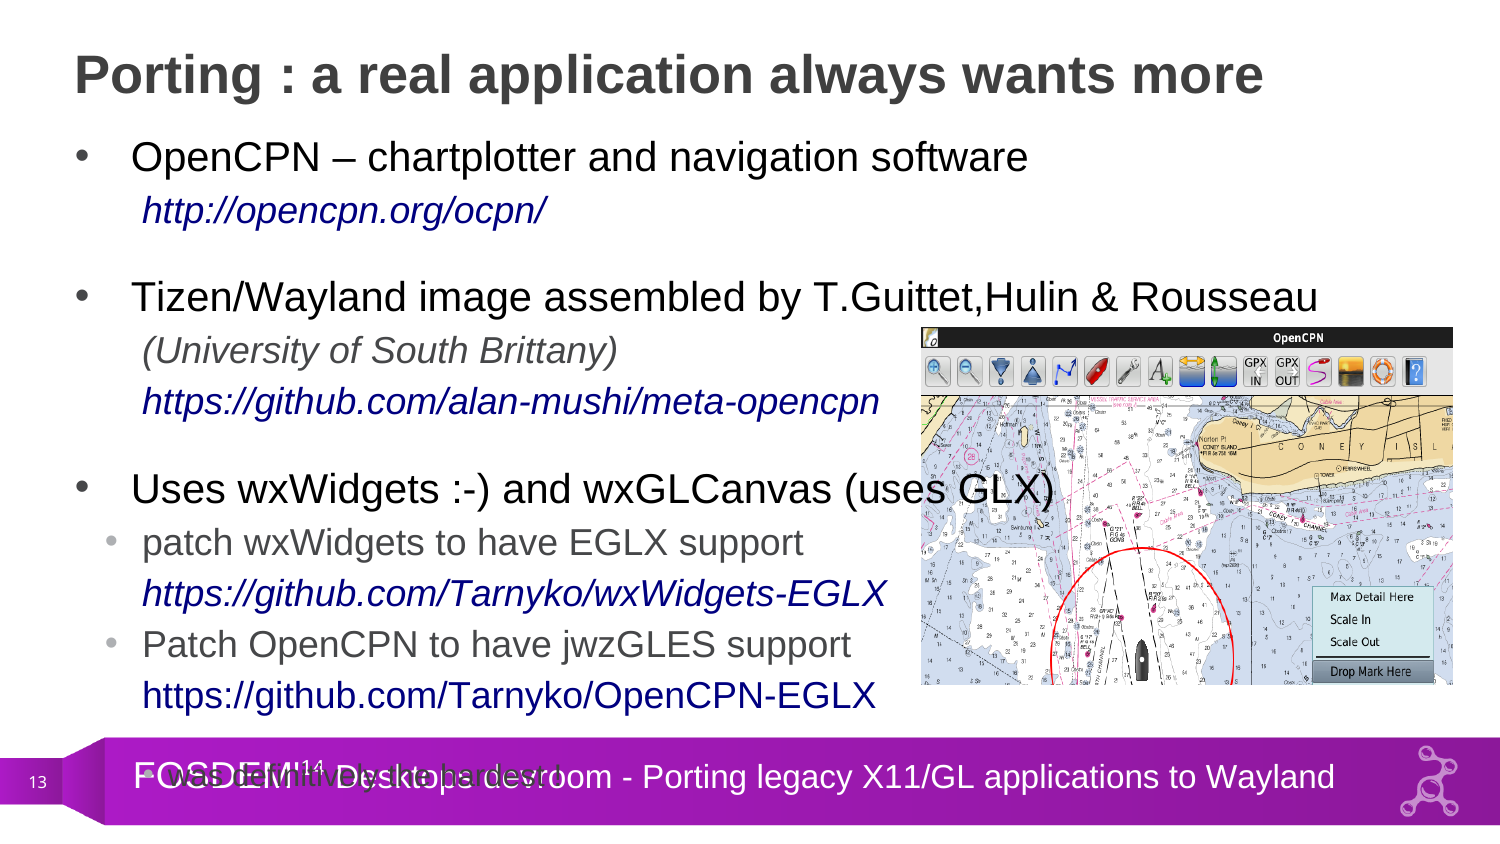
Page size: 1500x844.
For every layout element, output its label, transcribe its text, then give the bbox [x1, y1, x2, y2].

title Porting : a real application always wants more [74, 50, 1425, 129]
list OpenCPN – chartplotter and navigation software http://opencpn.org/ocpn/ Tizen/Wayland image assembled by T.Guittet,Hulin & Rousseau (University of South Brittany) https://github.com/alan-mushi/meta-opencpn Uses wxWidgets :-) and wxGLCanvas (uses GLX) patch wxWidgets to have EGLX support https://github.com/Tarnyko/wxWidgets-EGLX Patch OpenCPN to have jwzGLES support https://github.com/Tarnyko/OpenCPN-EGLX was definitively the hardest ! [74, 129, 1441, 734]
picture [0, 0, 1500, 844]
